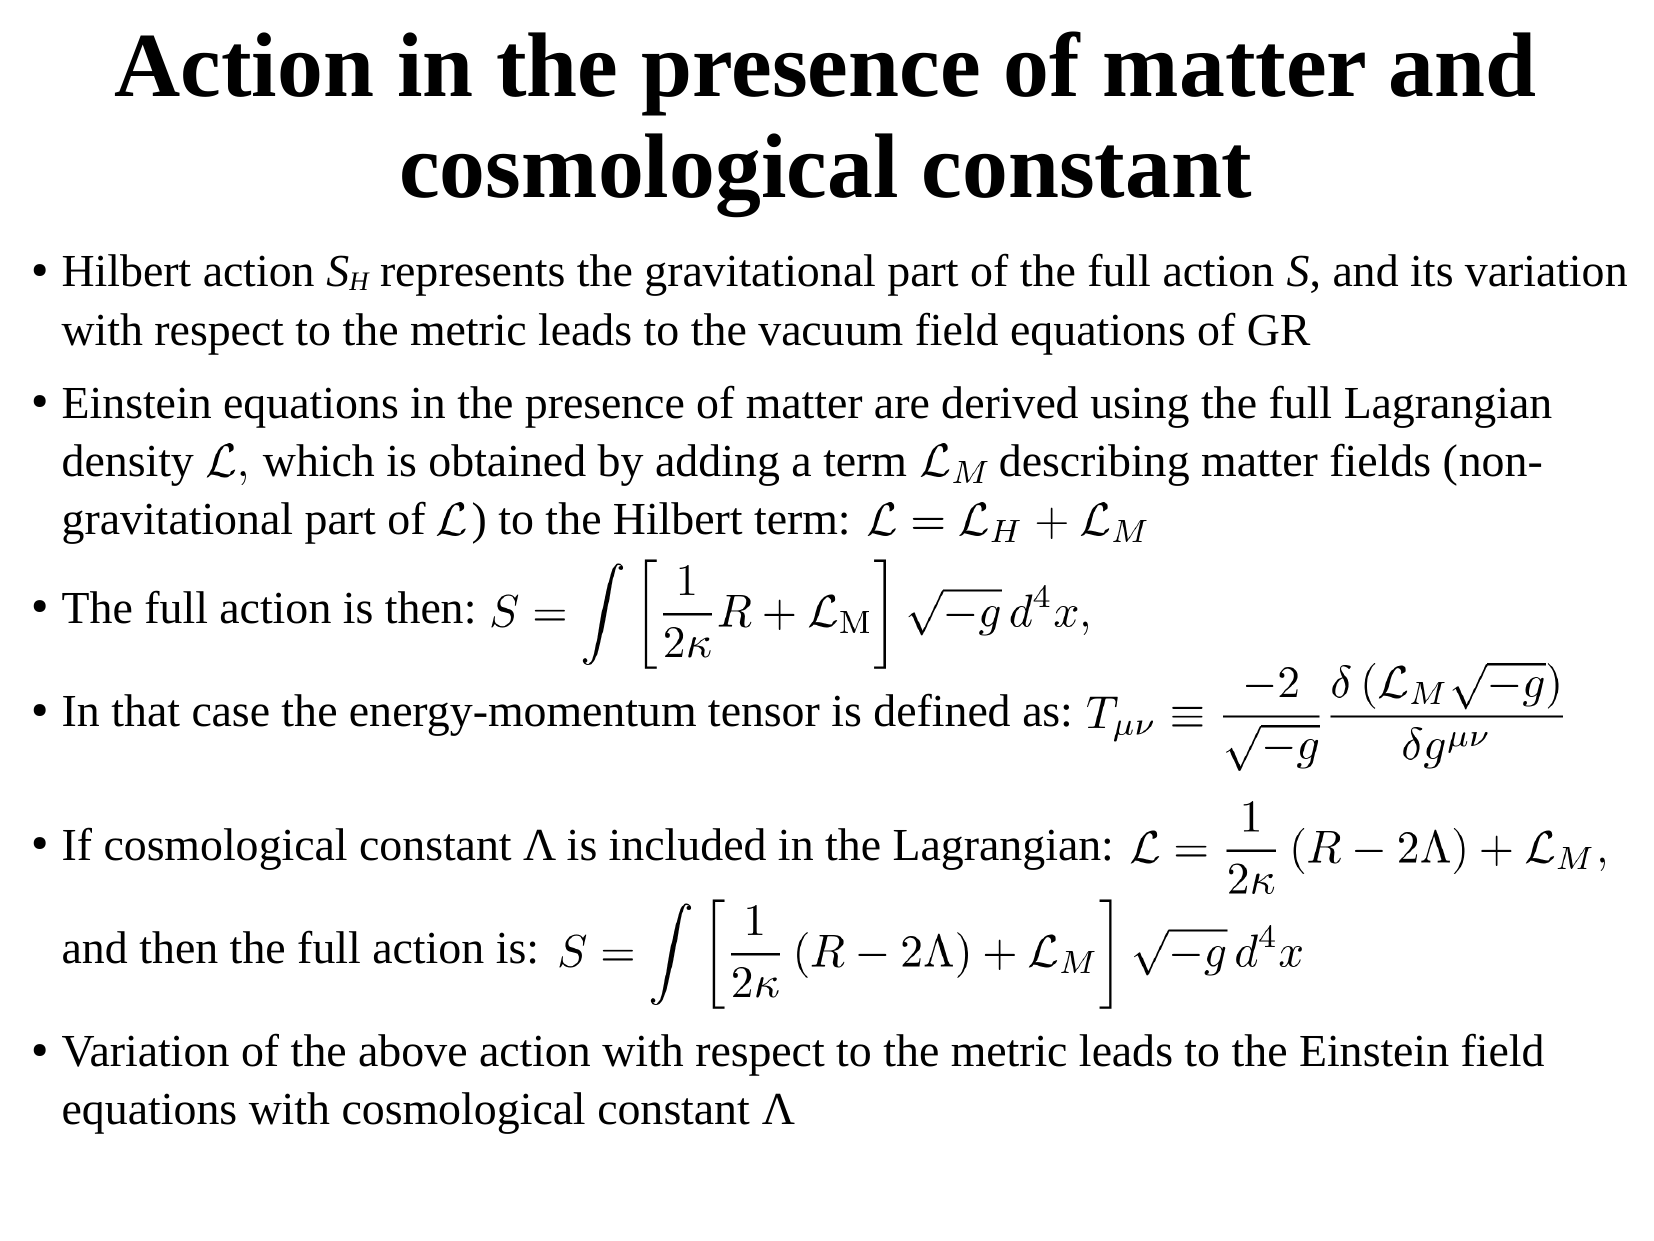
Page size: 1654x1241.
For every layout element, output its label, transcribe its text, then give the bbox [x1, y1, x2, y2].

picture [1130, 801, 1605, 894]
picture [867, 502, 1147, 542]
picture [436, 502, 466, 536]
picture [920, 443, 988, 483]
title Action in the presence of matter and cosmological constant [82, 14, 1571, 218]
picture [206, 443, 246, 485]
list Hilbert action SH represents the gravitational part of the full action S, and its variation with respect to the metric leads to the vacuum field equations of GR Einstein equations in the presence of matter are derived using the full Lagrangian density which is obtained by adding a term describing matter fields (non-gravitational part of ) to the Hilbert term: The full action is then: In that case the energy-momentum tensor is defined as: If cosmological constant Λ is included in the Lagrangian: and then the full action is: Variation of the above action with respect to the metric leads to the Einstein field equations with cosmological constant Λ [31, 238, 1632, 1135]
picture [559, 899, 1302, 1009]
picture [491, 559, 1563, 771]
